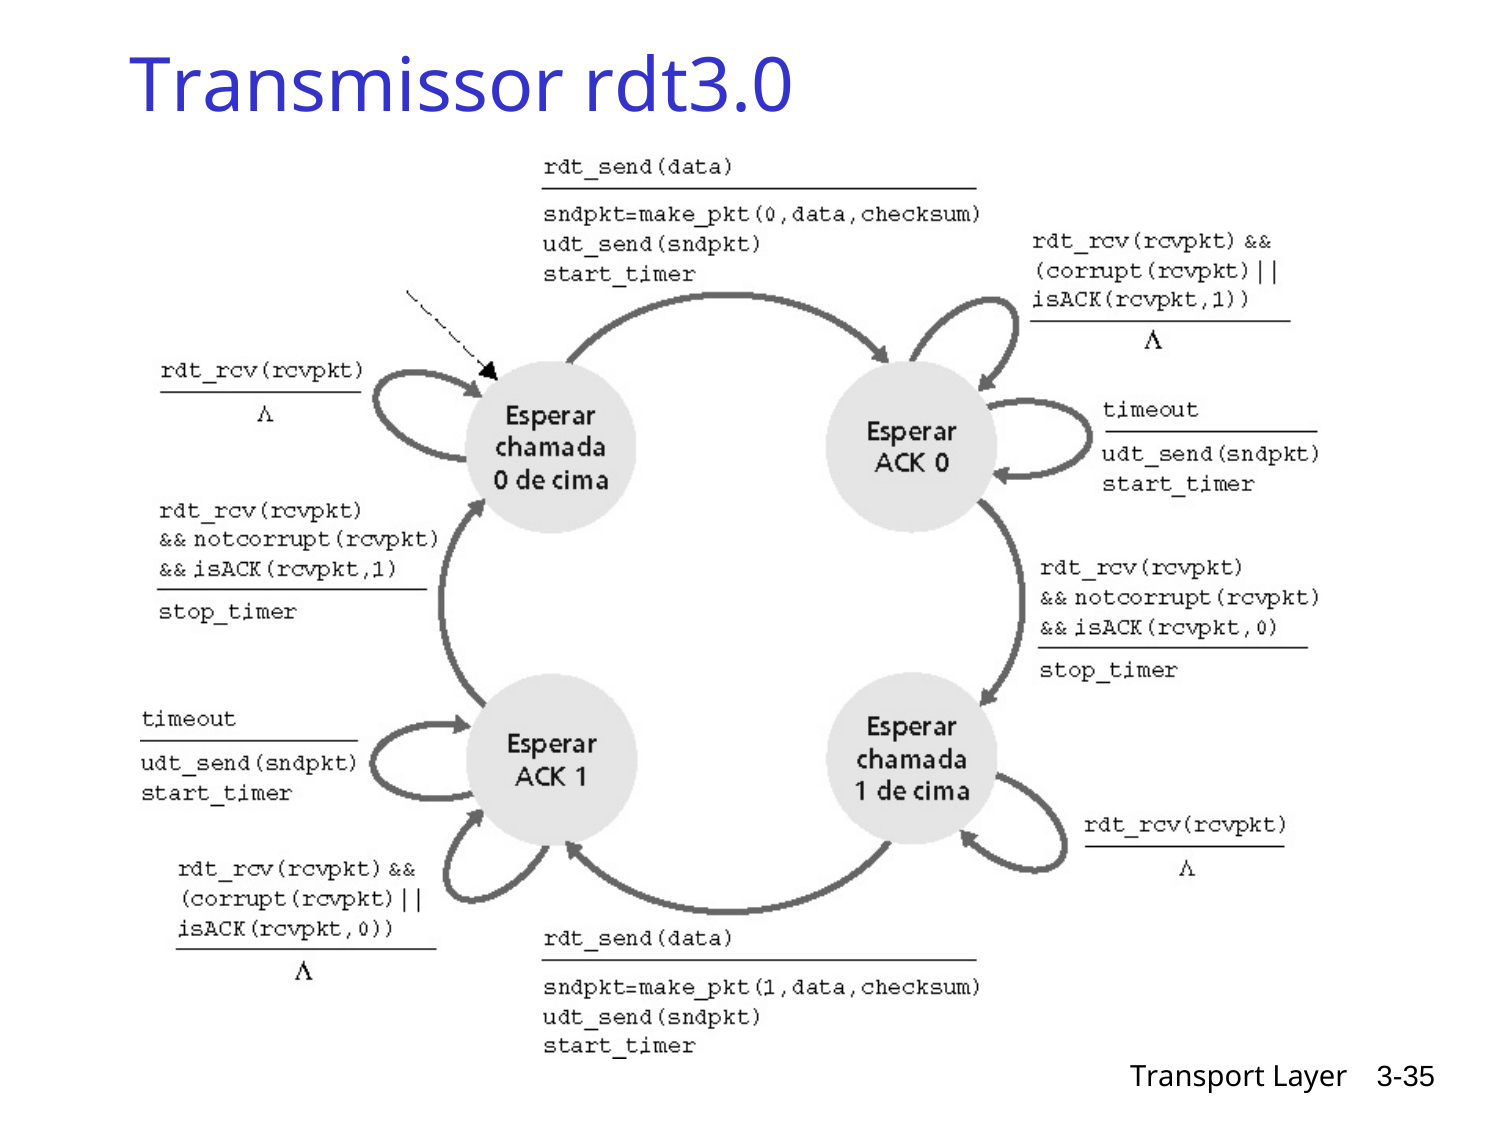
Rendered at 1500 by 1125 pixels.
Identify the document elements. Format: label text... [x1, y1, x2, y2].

text_box 3-<número> [1339, 1050, 1451, 1125]
text_box Transmissor rdt3.0 [115, 28, 1500, 154]
picture [140, 155, 1324, 1059]
text_box Transport Layer [887, 1050, 1339, 1125]
